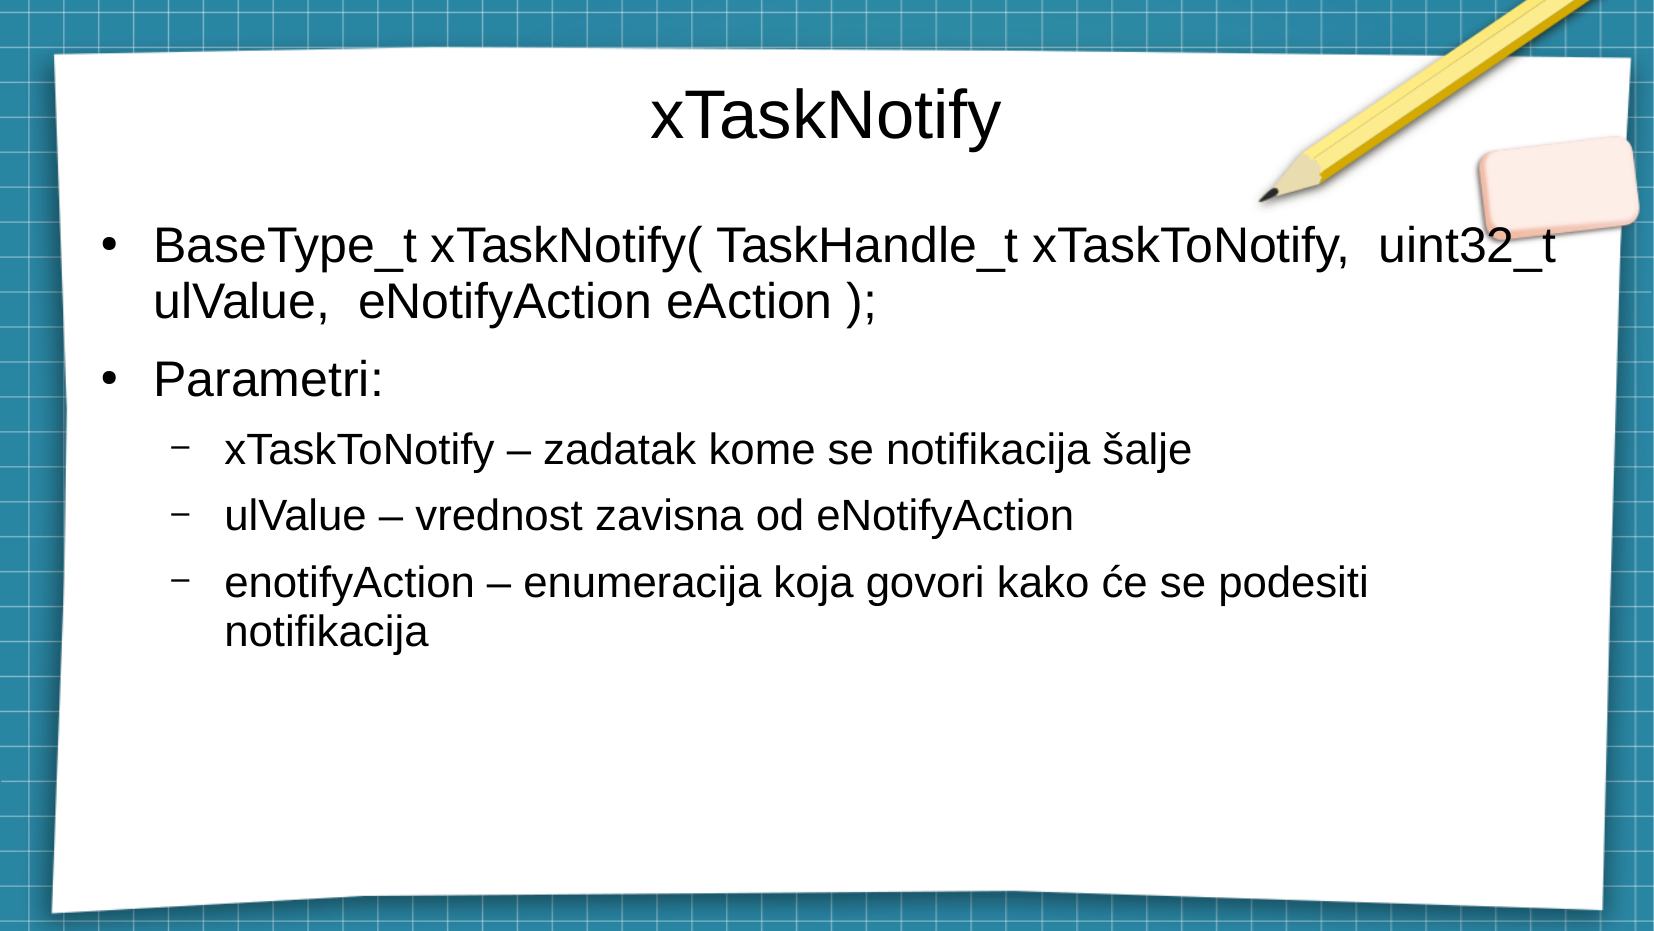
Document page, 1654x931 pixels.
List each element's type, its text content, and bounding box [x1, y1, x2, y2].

picture [0, 0, 1654, 931]
list BaseType_t xTaskNotify( TaskHandle_t xTaskToNotify, uint32_t ulValue, eNotifyAction eAction ); Parametri: xTaskToNotify – zadatak kome se notifikacija šalje ulValue – vrednost zavisna od eNotifyAction enotifyAction – enumeracija koja govori kako će se podesiti notifikacija [82, 217, 1571, 758]
title xTaskNotify [82, 37, 1571, 193]
